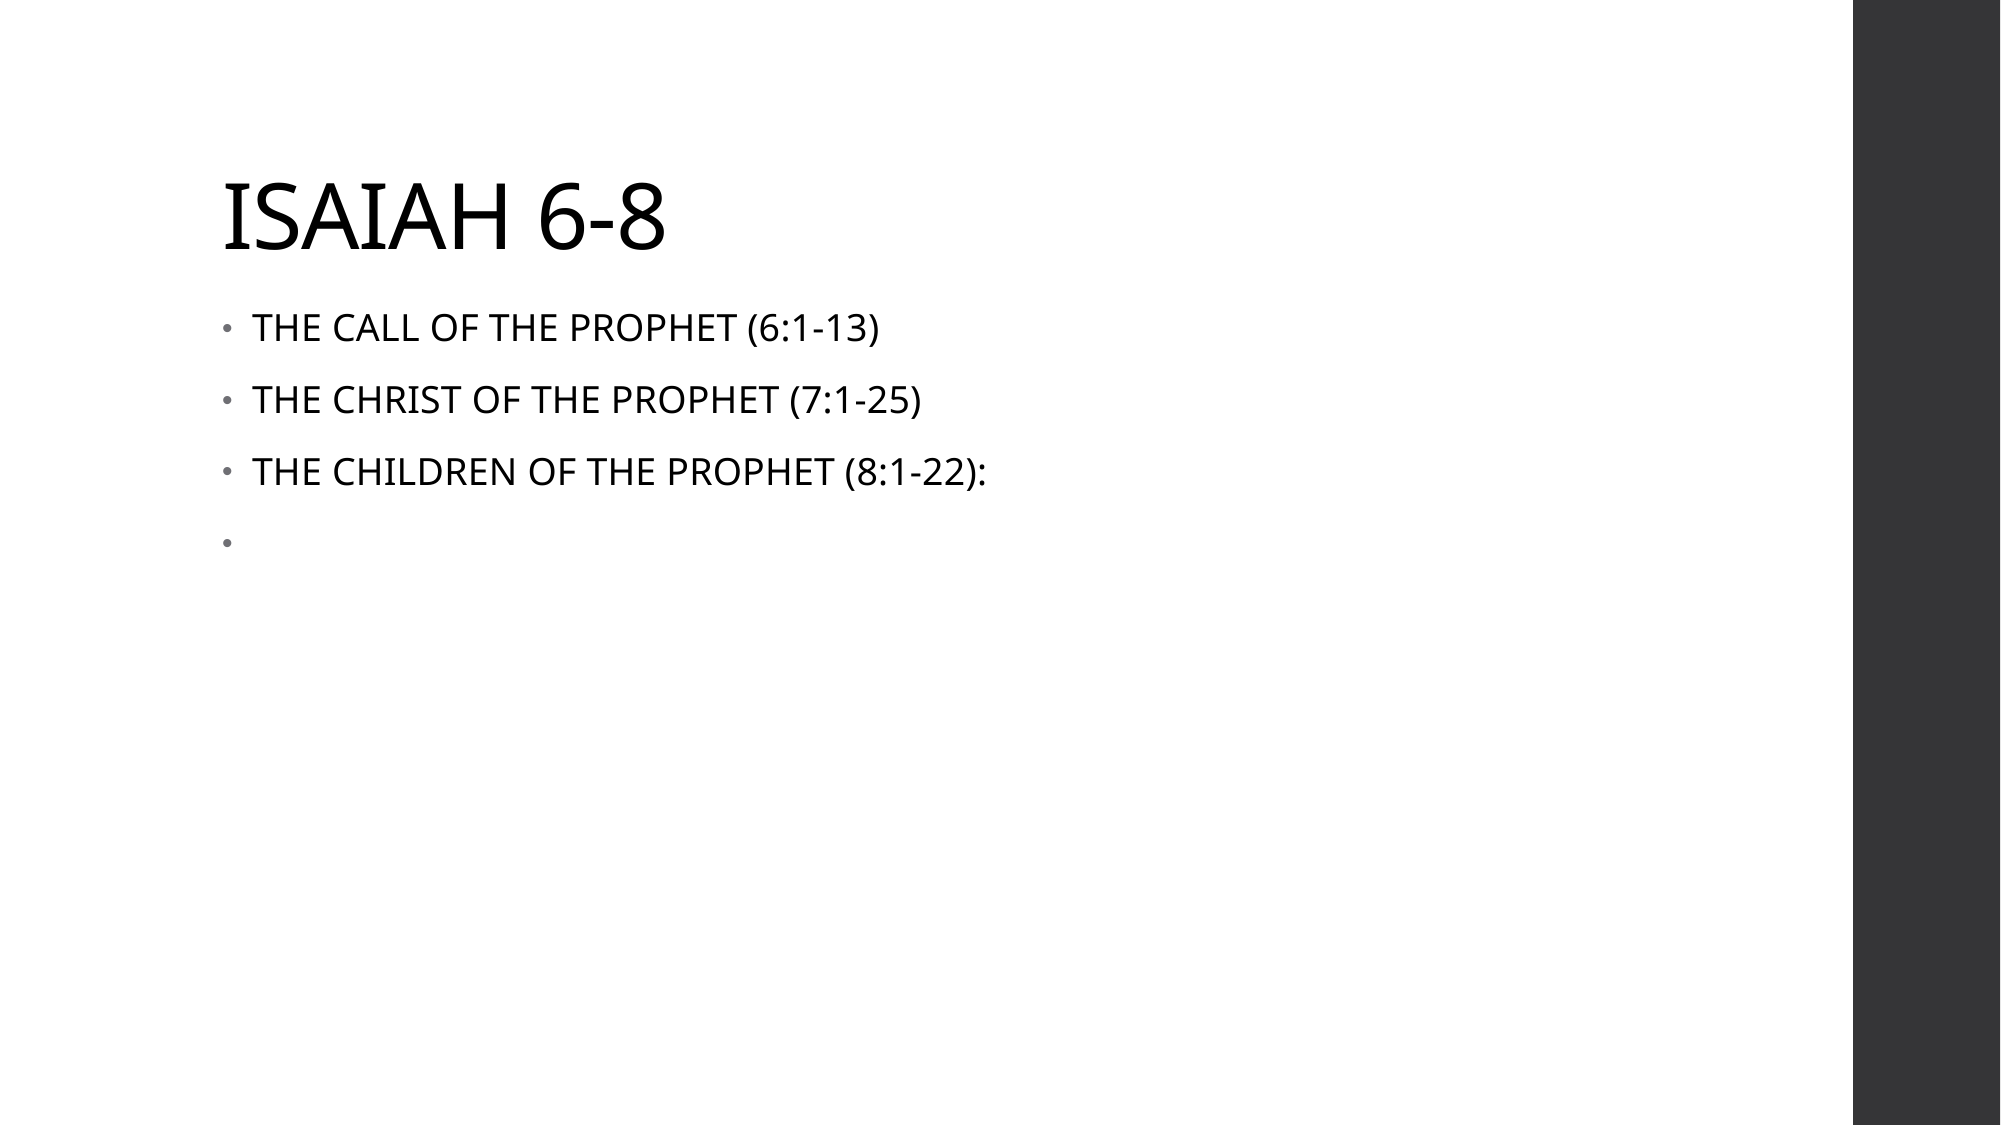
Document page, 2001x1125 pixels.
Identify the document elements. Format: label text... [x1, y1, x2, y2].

list THE CALL OF THE PROPHET (6:1-13) THE CHRIST OF THE PROPHET (7:1-25) THE CHILDREN OF THE PROPHET (8:1-22): [206, 299, 1617, 1014]
title ISAIAH 6-8 [206, 60, 1797, 278]
